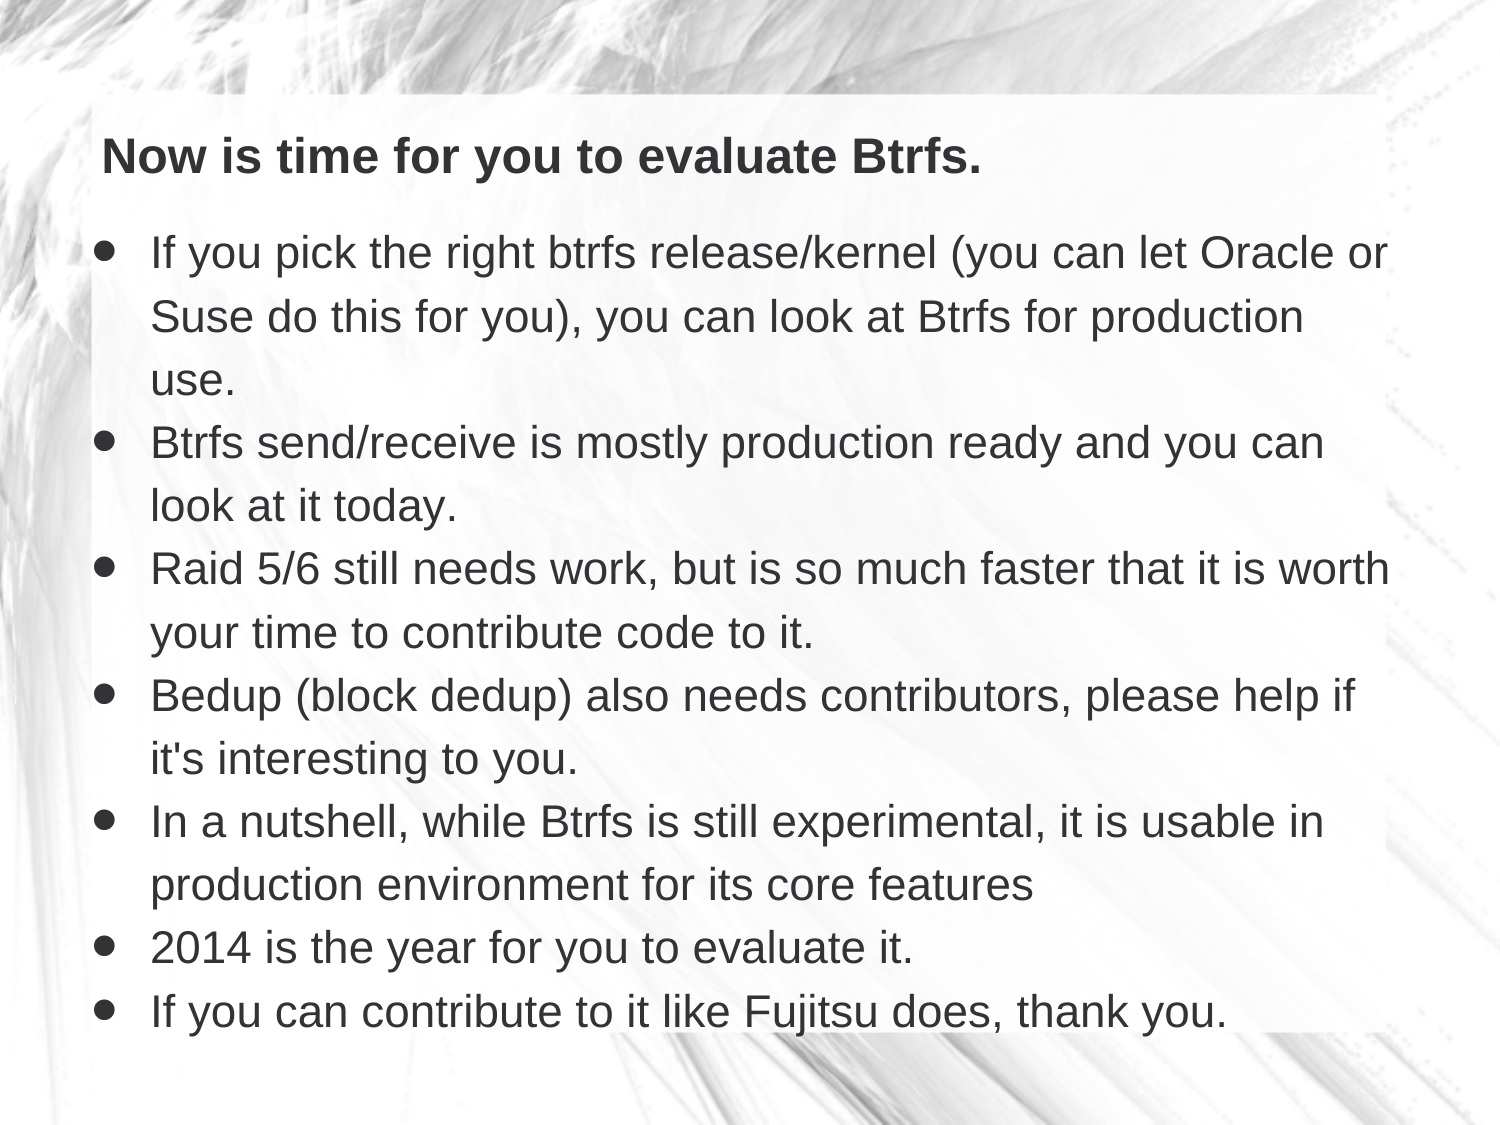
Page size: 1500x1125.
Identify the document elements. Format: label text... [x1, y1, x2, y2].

title Now is time for you to evaluate Btrfs. [61, 108, 1412, 205]
list If you pick the right btrfs release/kernel (you can let Oracle or Suse do this for you), you can look at Btrfs for production use. Btrfs send/receive is mostly production ready and you can look at it today. Raid 5/6 still needs work, but is so much faster that it is worth your time to contribute code to it. Bedup (block dedup) also needs contributors, please help if it's interesting to you. In a nutshell, while Btrfs is still experimental, it is usable in production environment for its core features 2014 is the year for you to evaluate it. If you can contribute to it like Fujitsu does, thank you. [60, 199, 1411, 1050]
picture [0, 0, 1500, 1125]
